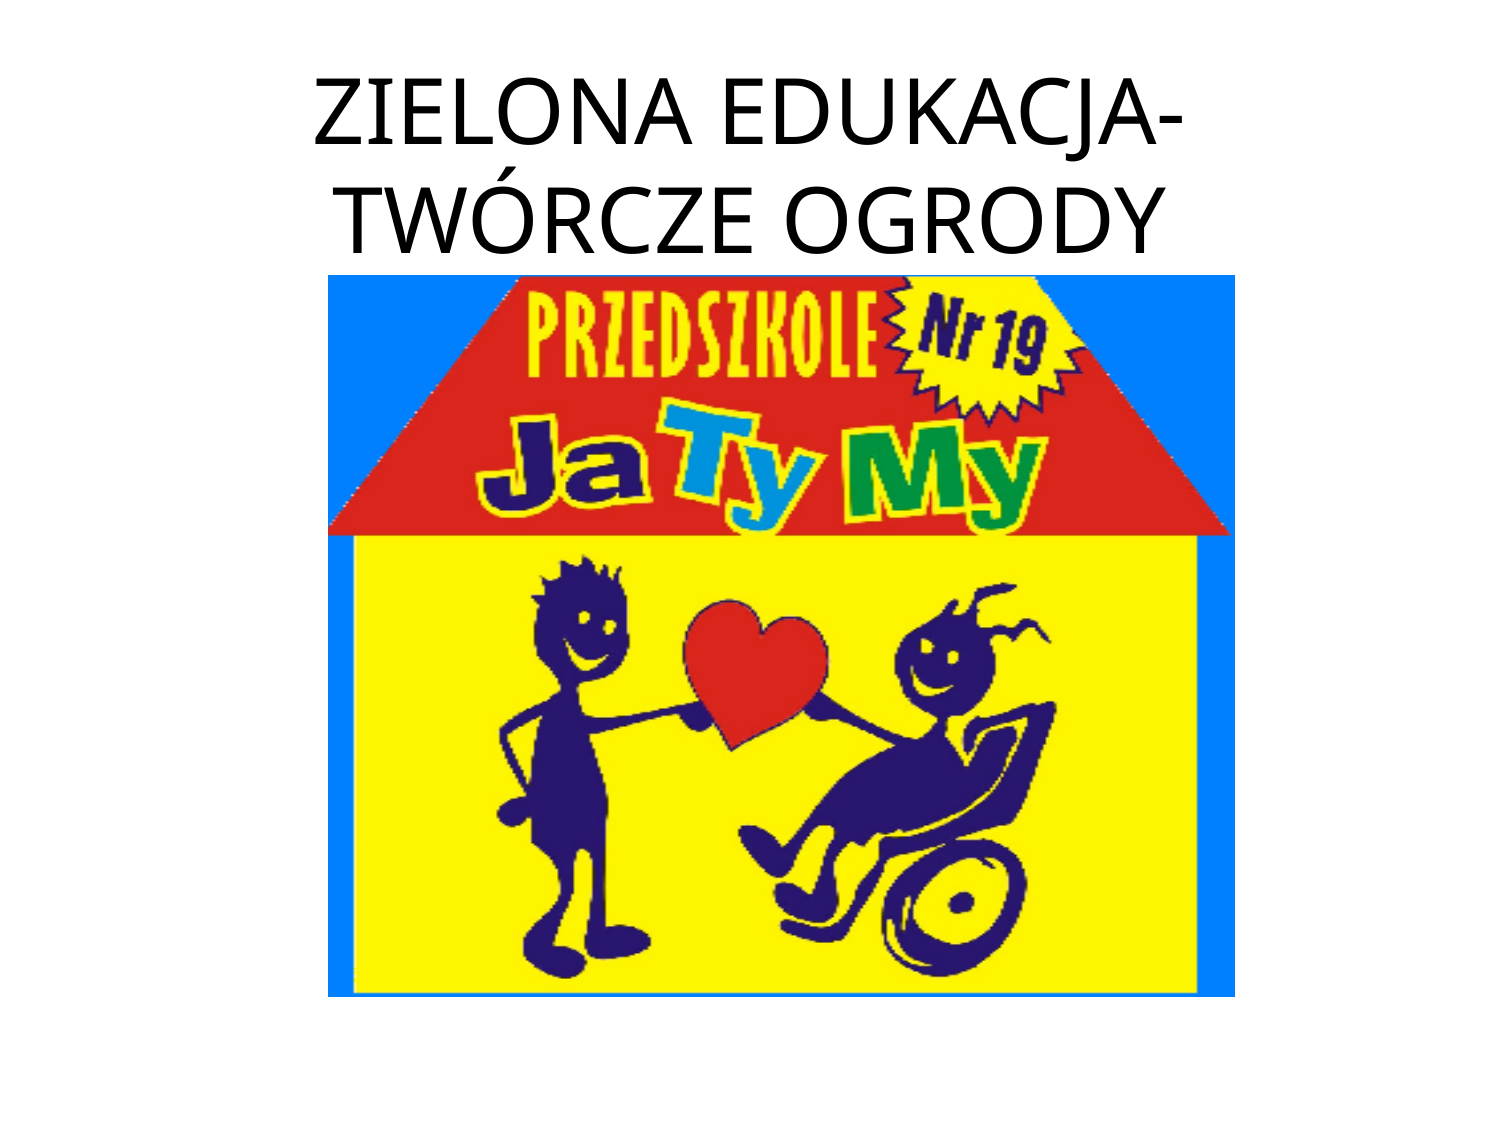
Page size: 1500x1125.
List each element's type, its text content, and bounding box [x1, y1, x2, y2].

picture [328, 275, 1235, 997]
title ZIELONA EDUKACJA- TWÓRCZE OGRODY [75, 45, 1425, 233]
